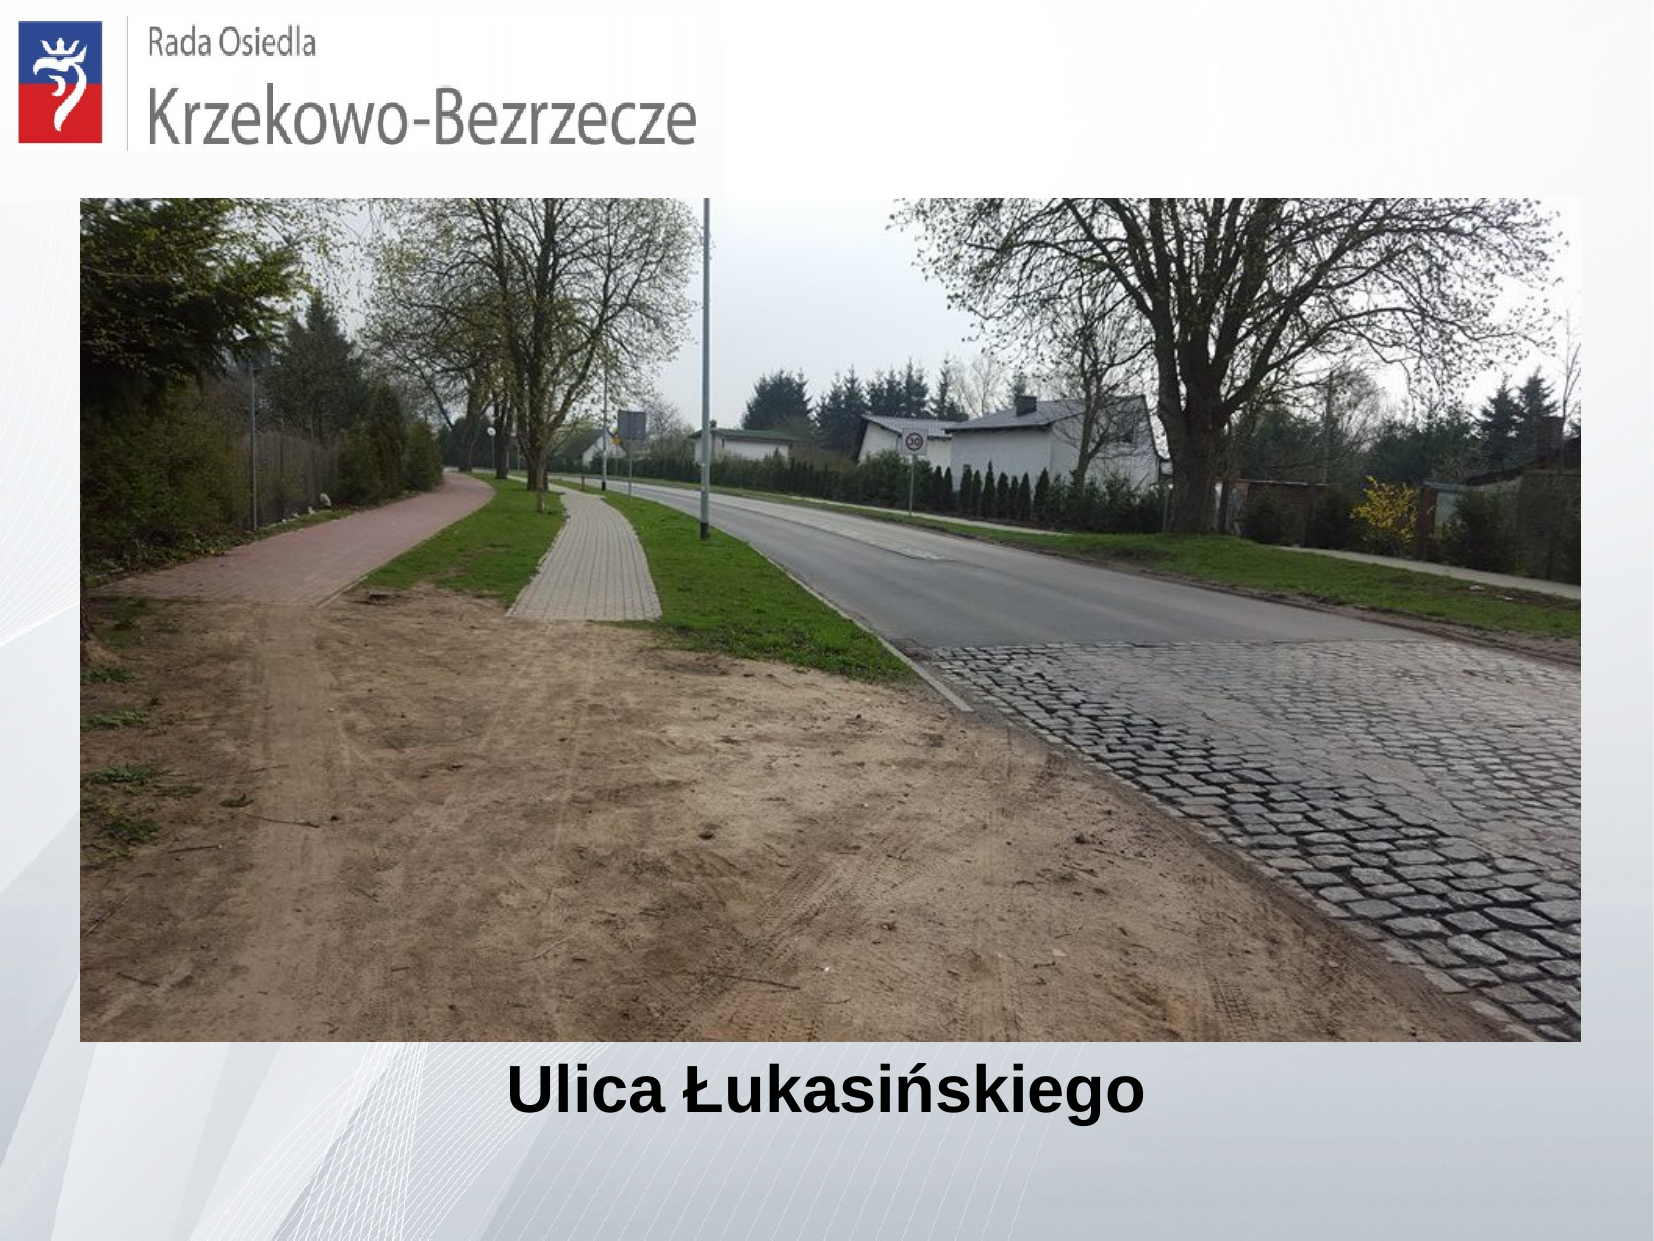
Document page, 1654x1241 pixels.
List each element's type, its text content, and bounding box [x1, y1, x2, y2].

title Ulica Łukasińskiego [82, 1042, 1571, 1193]
picture [0, 0, 1654, 1241]
